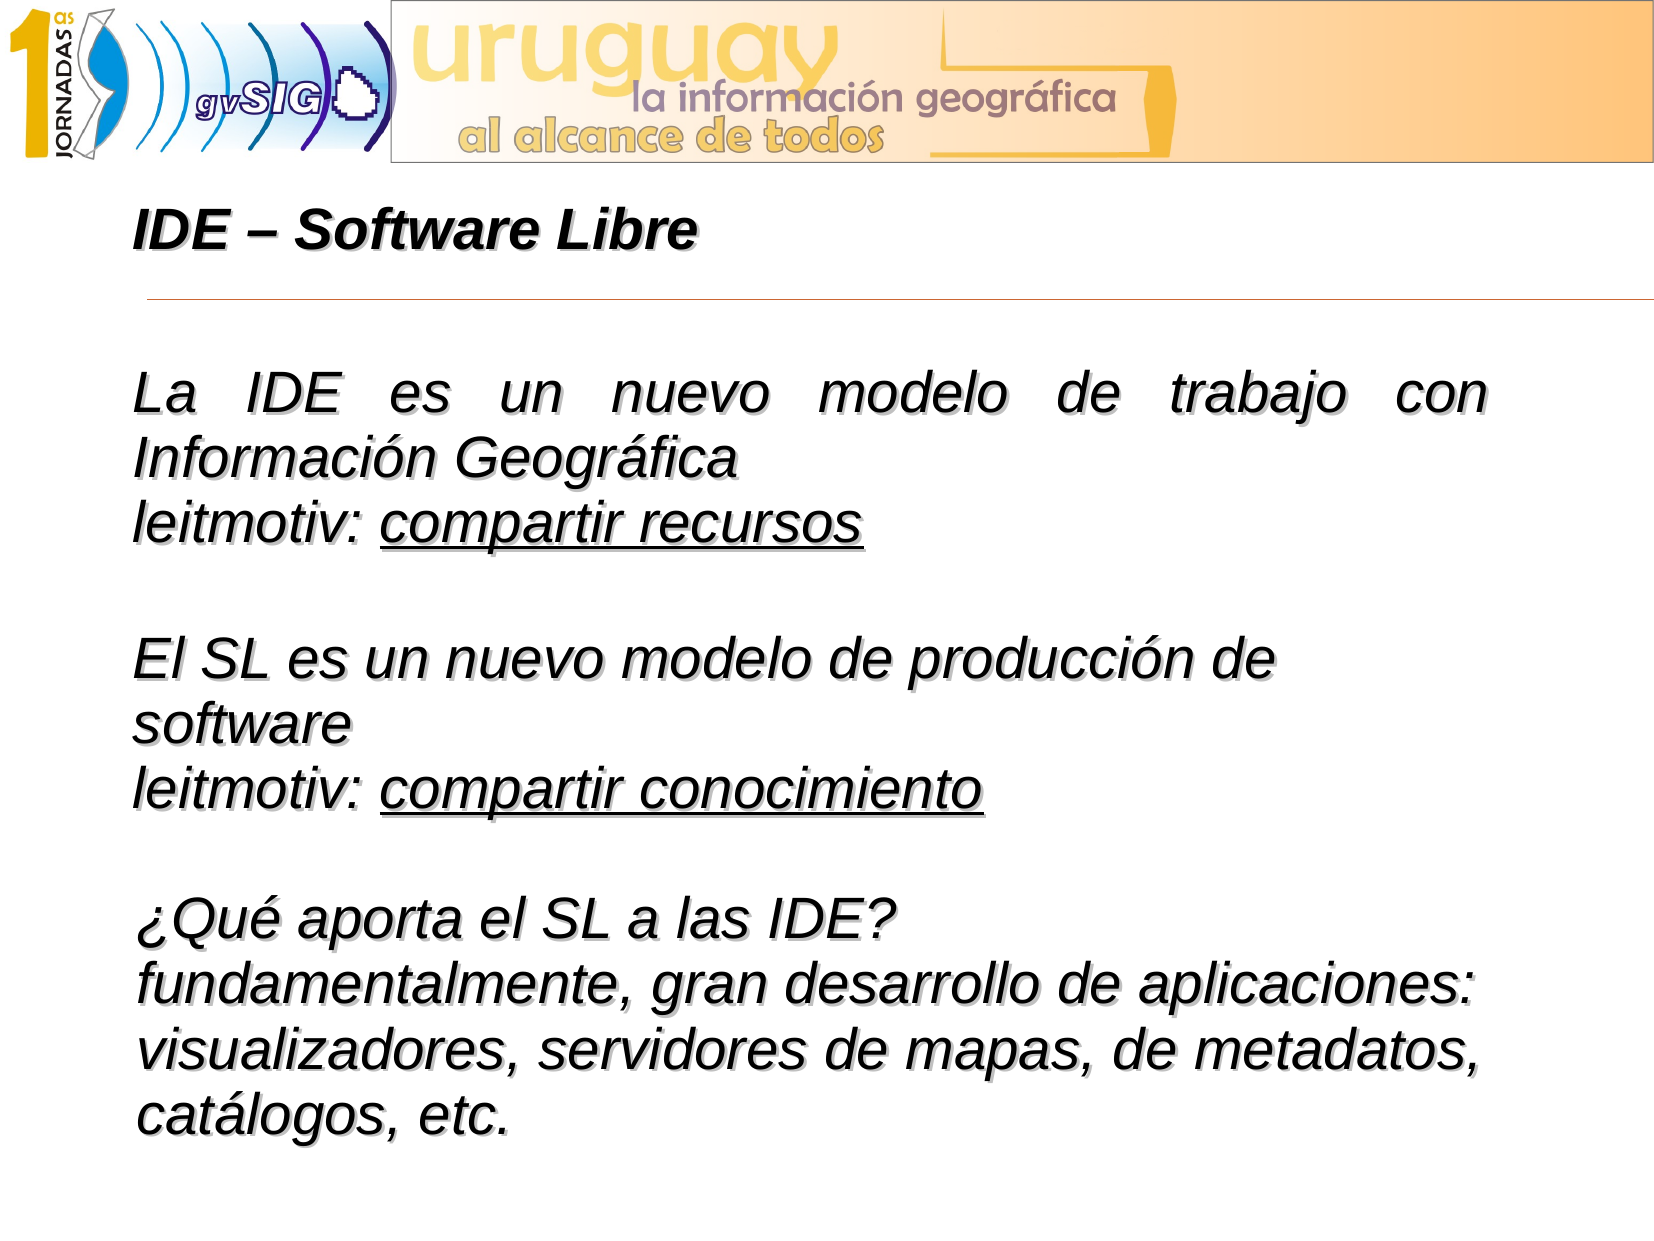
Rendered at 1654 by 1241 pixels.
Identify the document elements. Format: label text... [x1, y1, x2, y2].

picture [0, 6, 1181, 163]
text_box ¿Qué aporta el SL a las IDE? fundamentalmente, gran desarrollo de aplicaciones: visualizadores, servidores de mapas, de metadatos, catálogos, etc. [121, 878, 1510, 1152]
text_box El SL es un nuevo modelo de producción de software leitmotiv: compartir conocimiento [118, 618, 1506, 827]
text_box IDE – Software Libre [118, 188, 975, 279]
text_box La IDE es un nuevo modelo de trabajo con Información Geográfica leitmotiv: compartir recursos [118, 352, 1506, 562]
